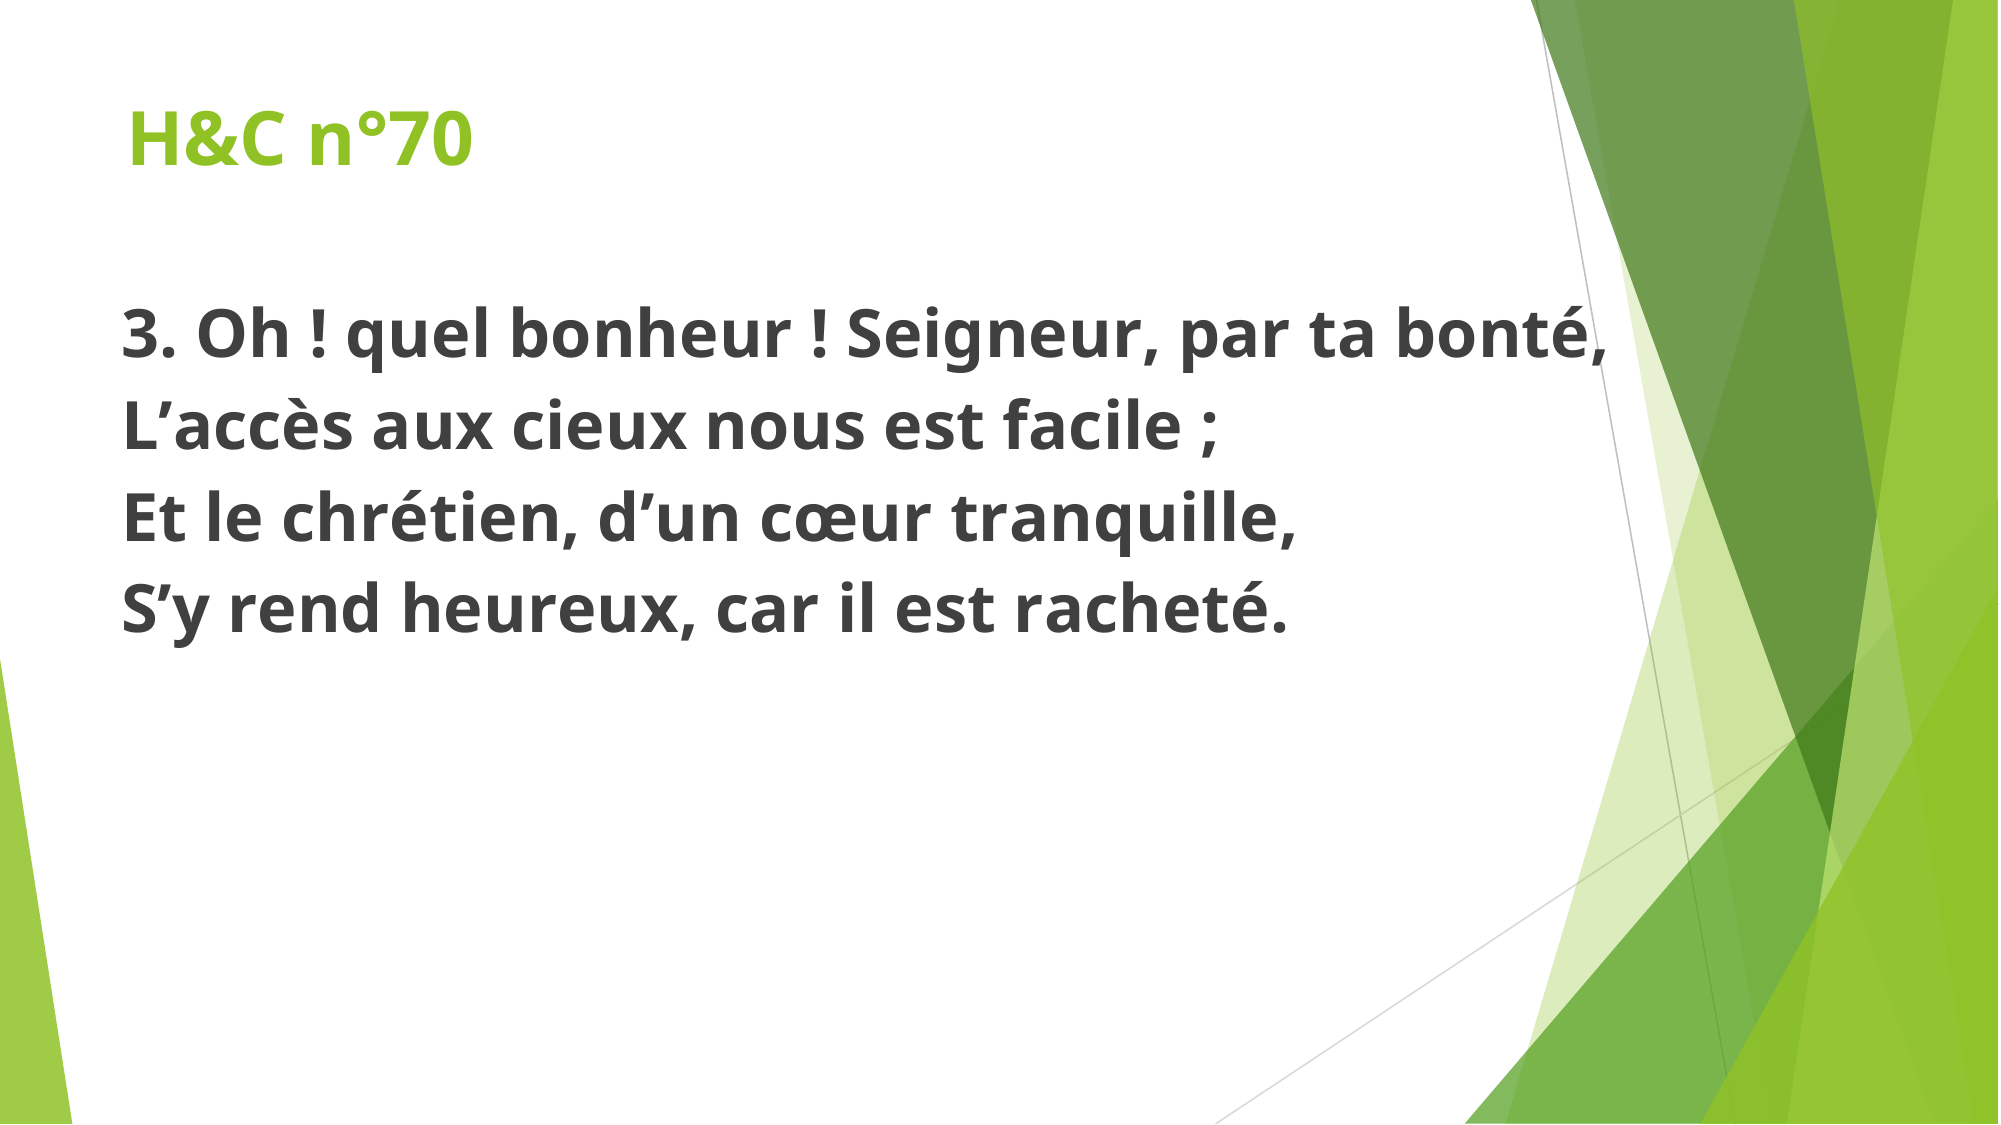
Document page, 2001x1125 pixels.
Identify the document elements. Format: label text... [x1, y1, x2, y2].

text_box H&C n°70 [111, 82, 1522, 213]
text_box 3. Oh ! quel bonheur ! Seigneur, par ta bonté, L’accès aux cieux nous est facile ; Et le chrétien, d’un cœur tranquille, S’y rend heureux, car il est racheté. [106, 283, 1973, 1037]
